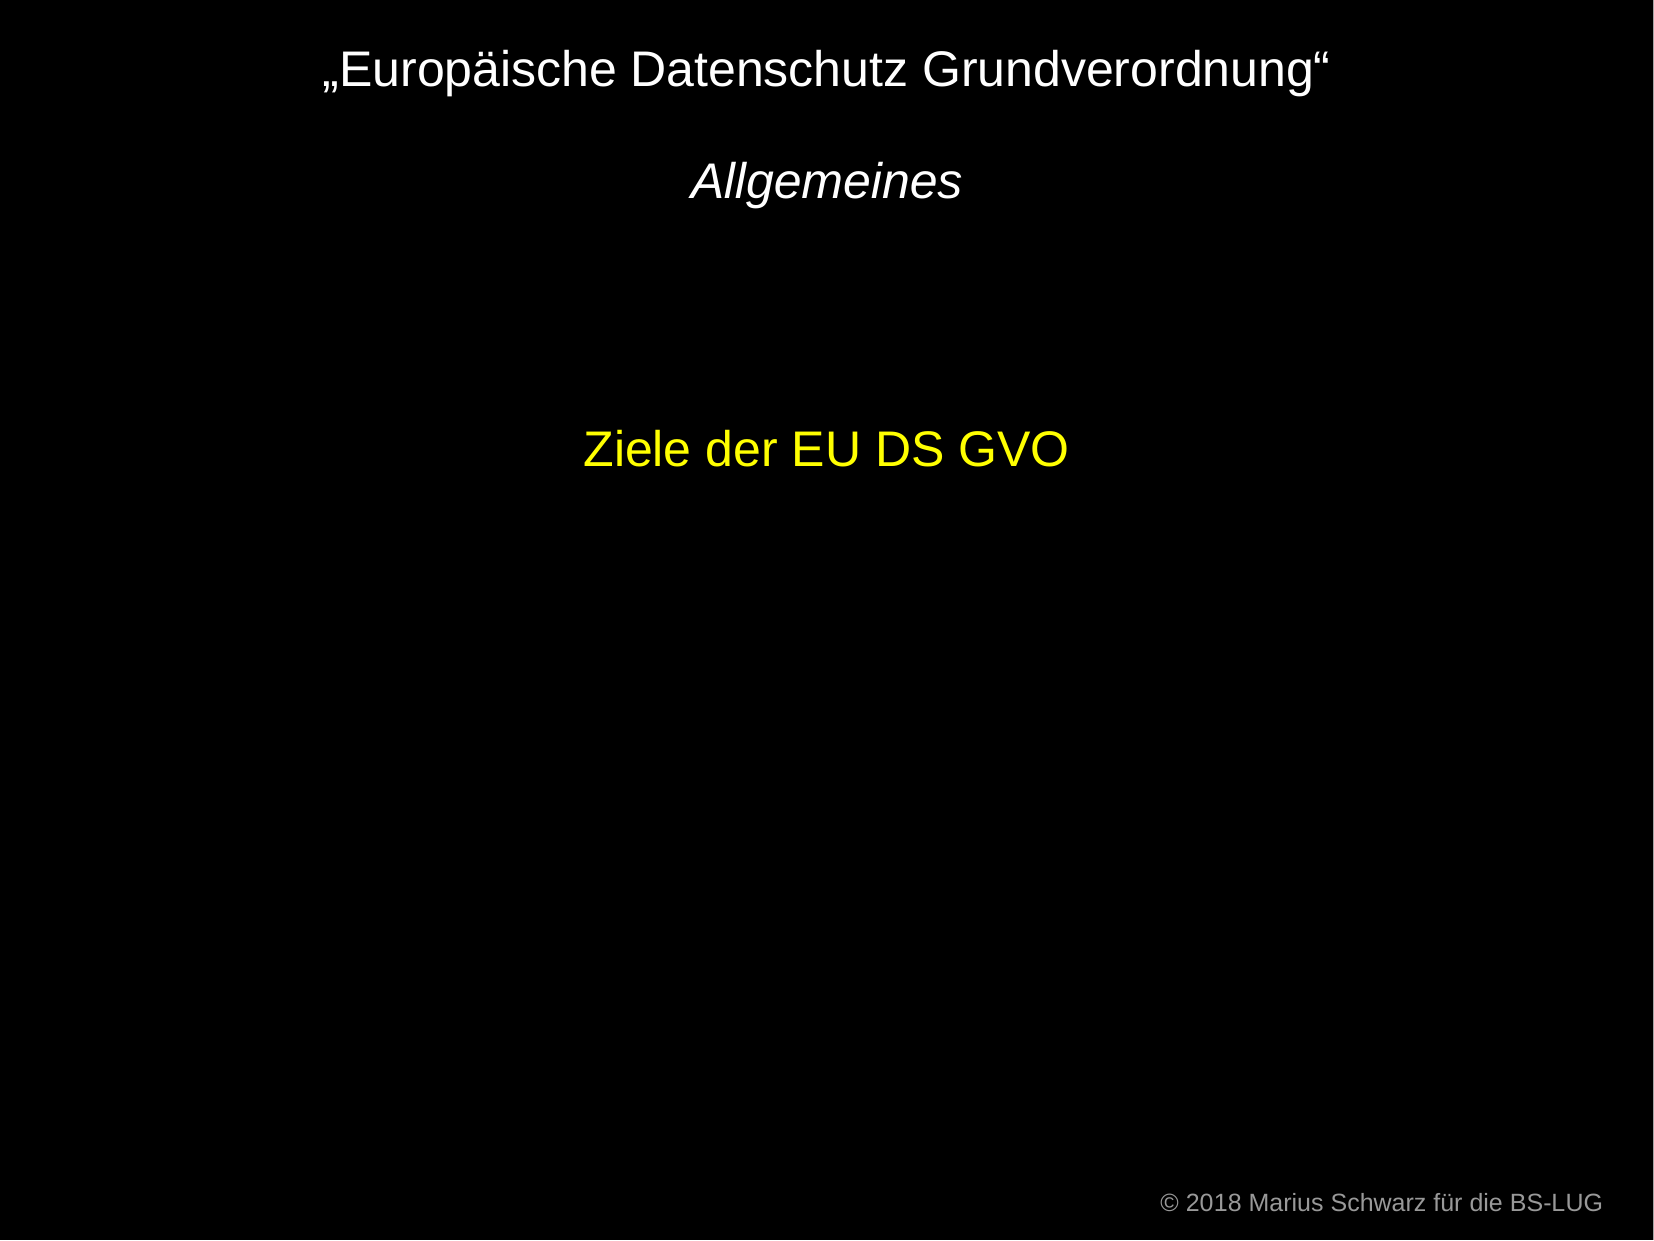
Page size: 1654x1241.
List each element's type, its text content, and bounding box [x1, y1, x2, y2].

text_box Ziele der EU DS GVO [82, 290, 1571, 1109]
title „Europäische Datenschutz Grundverordnung“ Allgemeines [82, 41, 1571, 209]
text_box © 2018 Marius Schwarz für die BS-LUG [1145, 1181, 1630, 1224]
